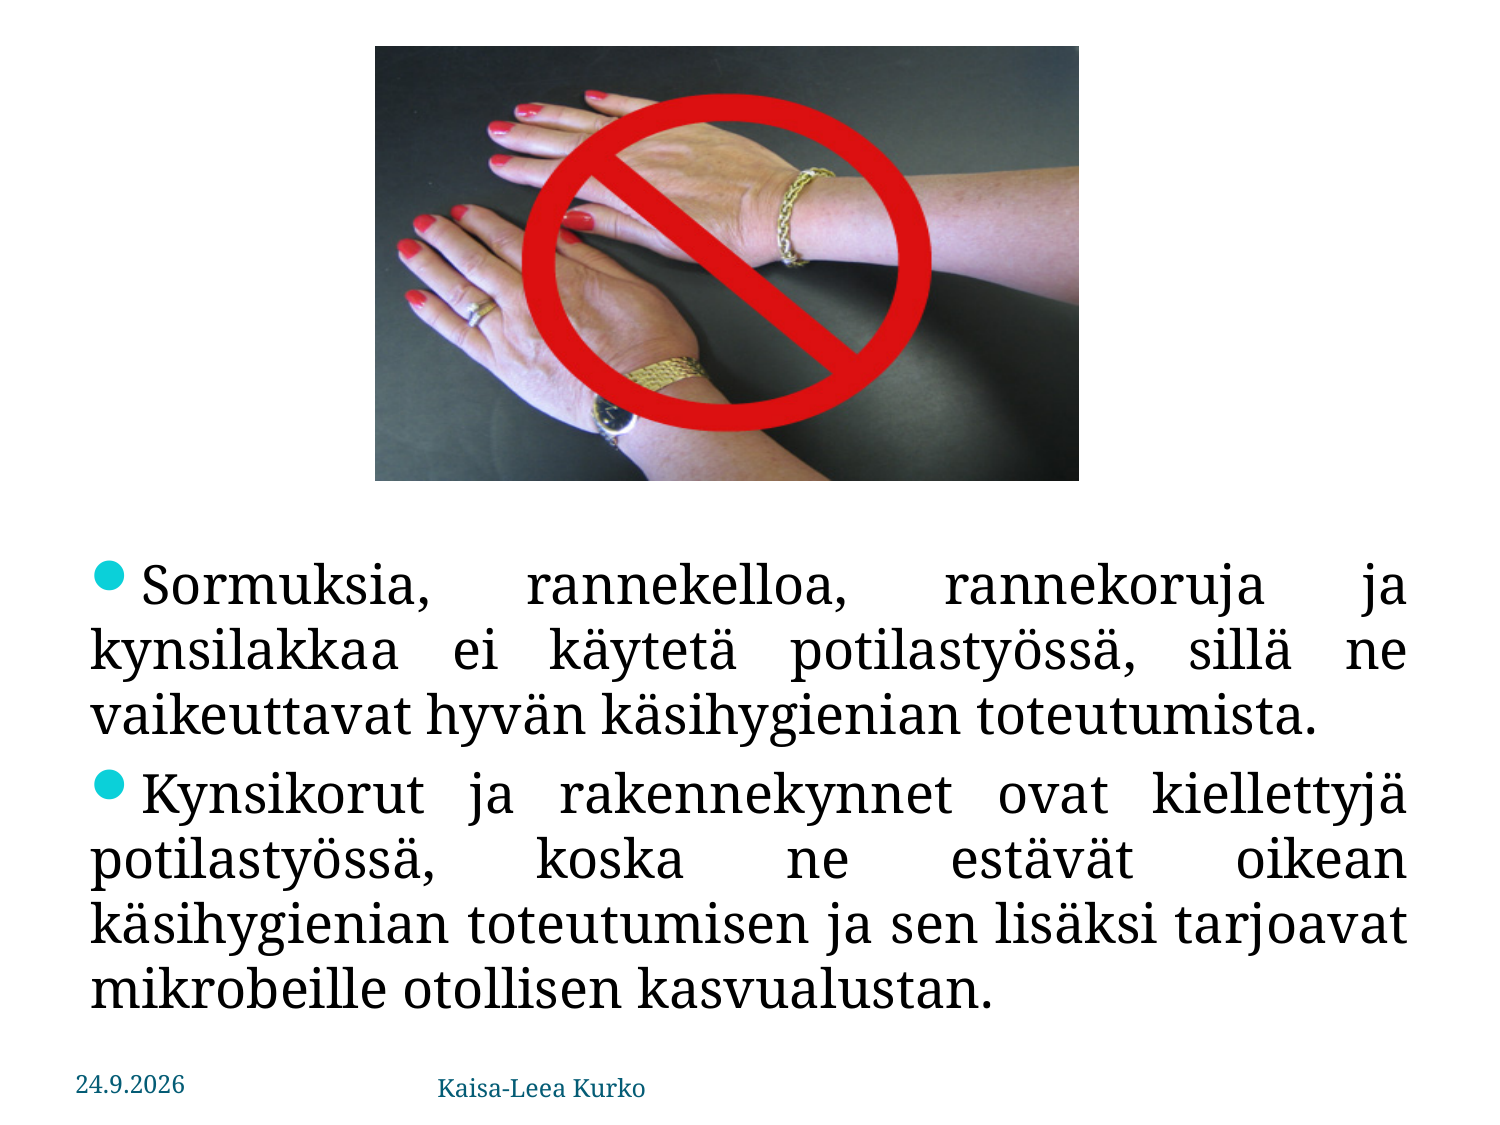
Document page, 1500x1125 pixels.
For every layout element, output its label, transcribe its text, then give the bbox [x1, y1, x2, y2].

list Sormuksia, rannekelloa, rannekoruja ja kynsilakkaa ei käytetä potilastyössä, sillä ne vaikeuttavat hyvän käsihygienian toteutumista. Kynsikorut ja rakennekynnet ovat kiellettyjä potilastyössä, koska ne estävät oikean käsihygienian toteutumisen ja sen lisäksi tarjoavat mikrobeille otollisen kasvualustan. [75, 398, 1426, 1067]
picture [375, 46, 1079, 481]
text_box 9.8.2020 [74, 1042, 426, 1103]
text_box Kaisa-Leea Kurko [437, 1042, 988, 1103]
